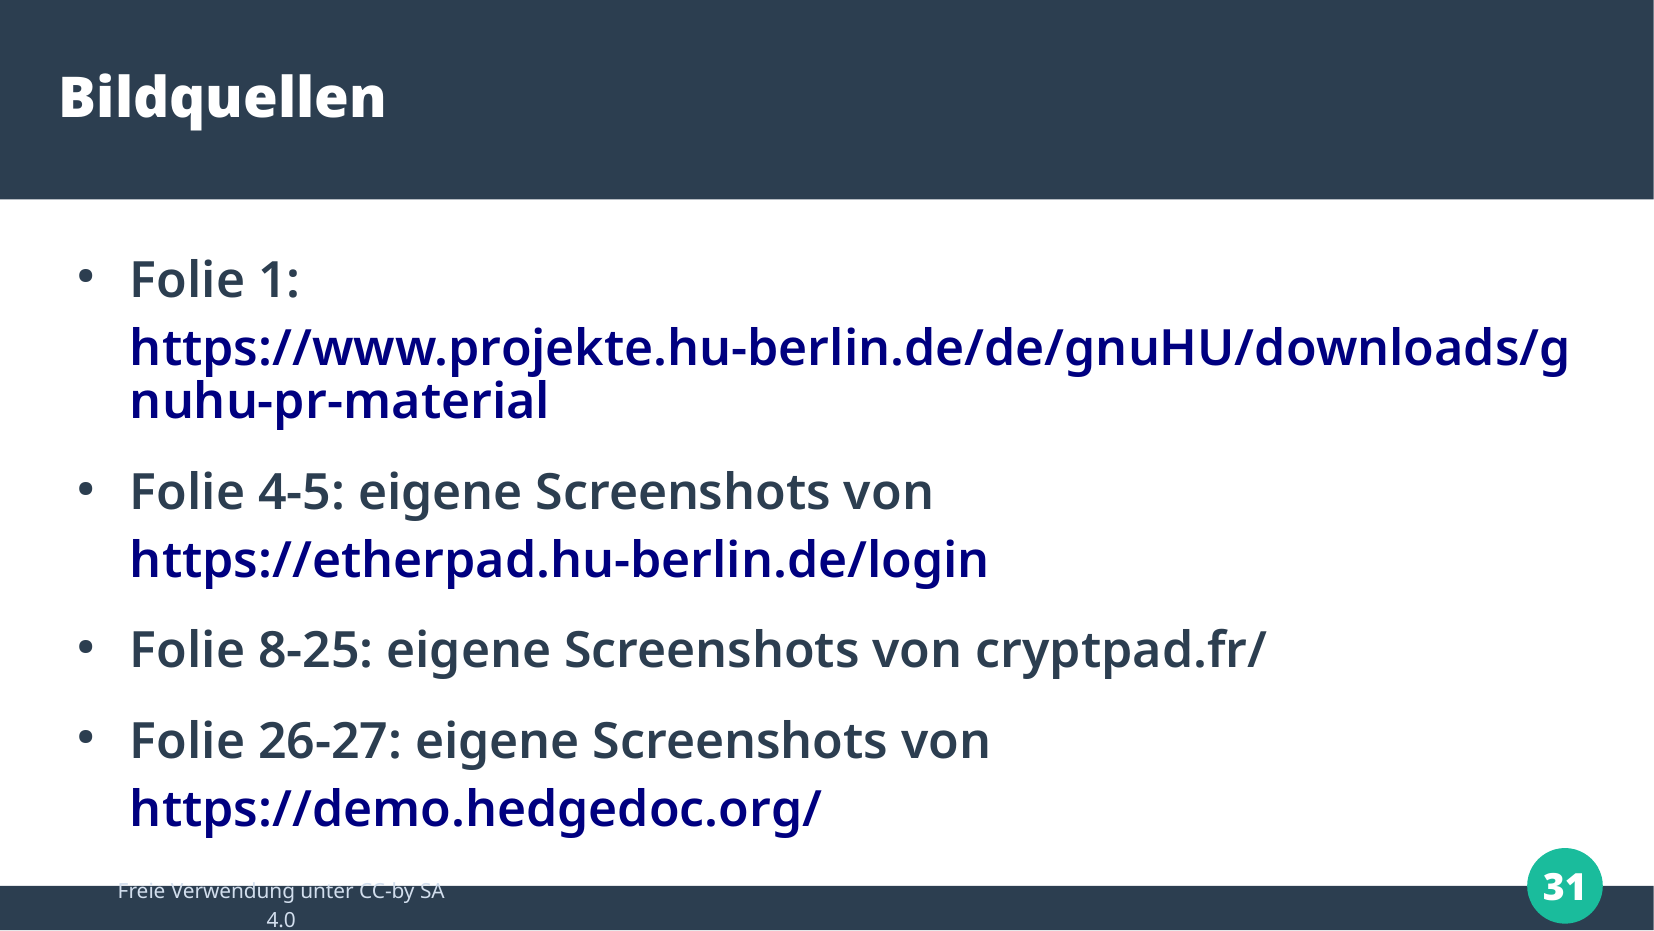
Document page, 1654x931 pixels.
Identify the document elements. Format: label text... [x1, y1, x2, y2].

title Bildquellen [59, 37, 1595, 155]
text_box Freie Verwendung unter CC-by SA 4.0 [90, 885, 473, 924]
list Folie 1: https://www.projekte.hu-berlin.de/de/gnuHU/downloads/gnuhu-pr-material Folie 4-5: eigene Screenshots von https://etherpad.hu-berlin.de/login Folie 8-25: eigene Screenshots von cryptpad.fr/ Folie 26-27: eigene Screenshots von https://demo.hedgedoc.org/ [59, 243, 1595, 864]
